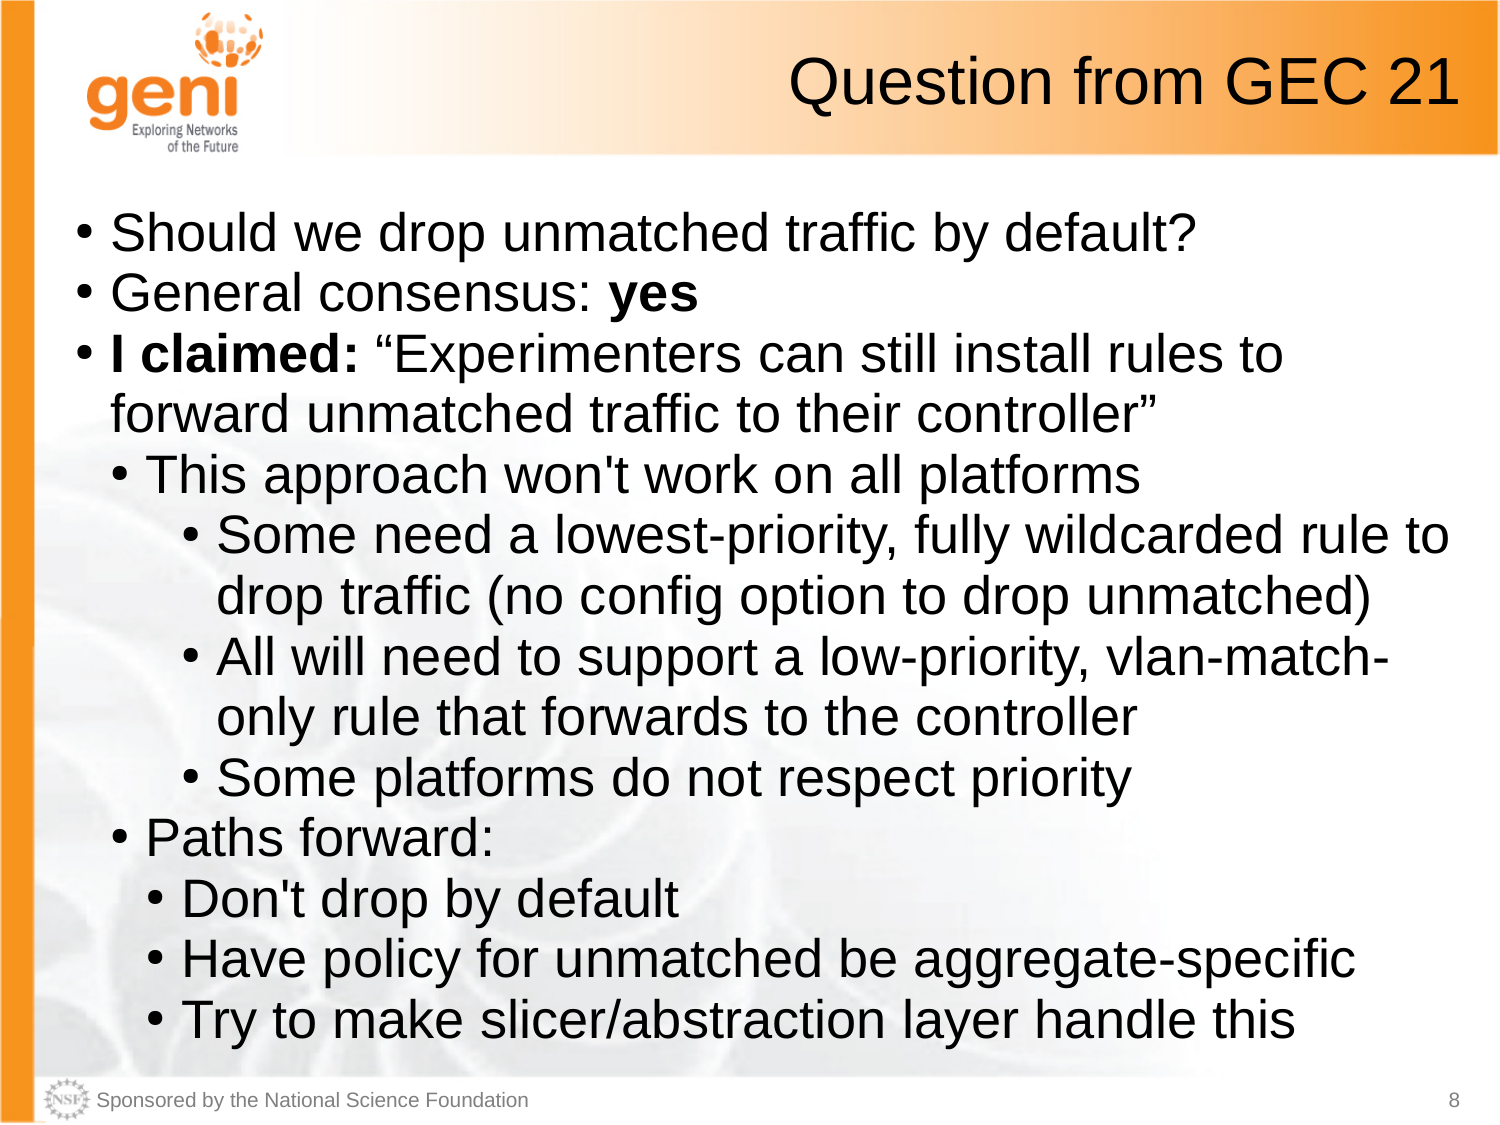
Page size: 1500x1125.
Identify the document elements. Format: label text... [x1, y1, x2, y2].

title Question from GEC 21 [112, 0, 1463, 163]
text_box Should we drop unmatched traffic by default? General consensus: yes I claimed: “Experimenters can still install rules to forward unmatched traffic to their controller” This approach won't work on all platforms Some need a lowest-priority, fully wildcarded rule to drop traffic (no config option to drop unmatched) All will need to support a low-priority, vlan-match-only rule that forwards to the controller Some platforms do not respect priority Paths forward: Don't drop by default Have policy for unmatched be aggregate-specific Try to make slicer/abstraction layer handle this [60, 195, 1471, 1061]
picture [0, 0, 1500, 1125]
